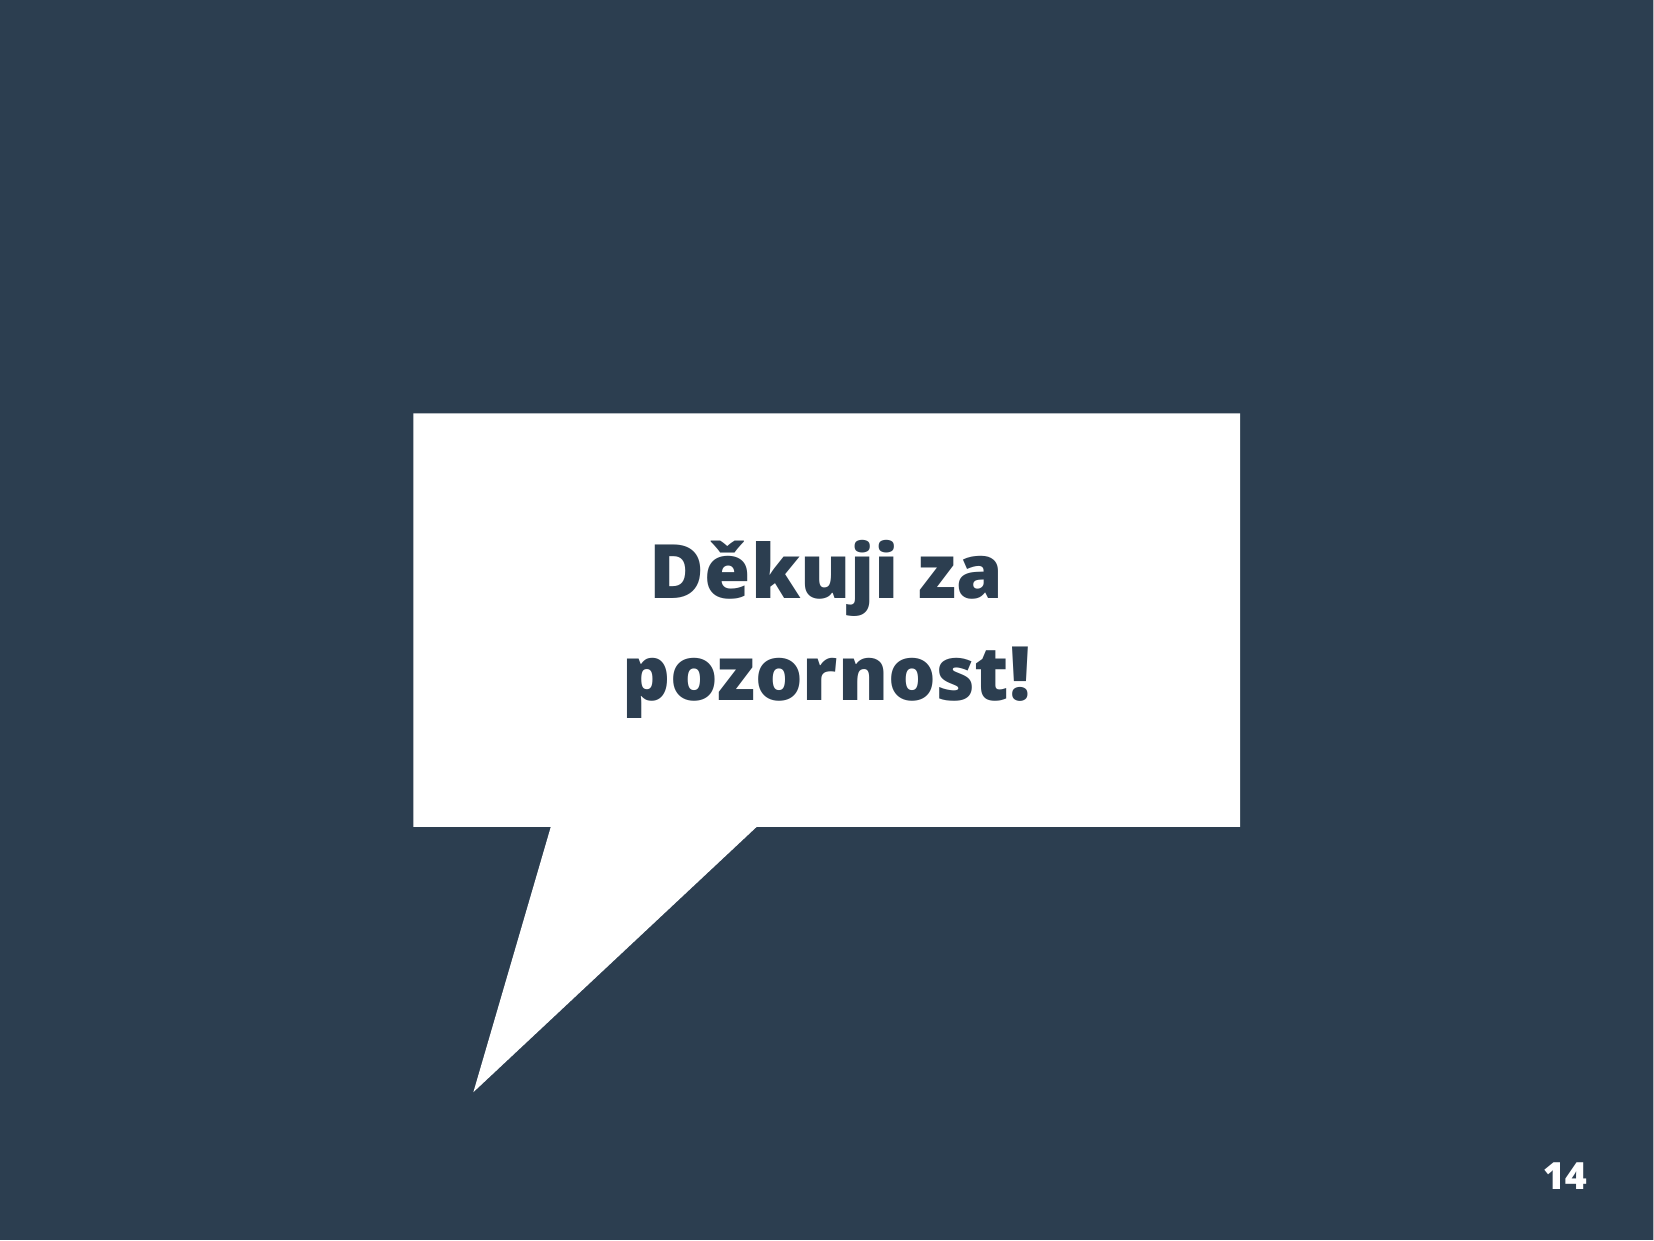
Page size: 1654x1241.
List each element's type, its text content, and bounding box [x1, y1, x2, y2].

title Děkuji za pozornost! [442, 442, 1211, 798]
